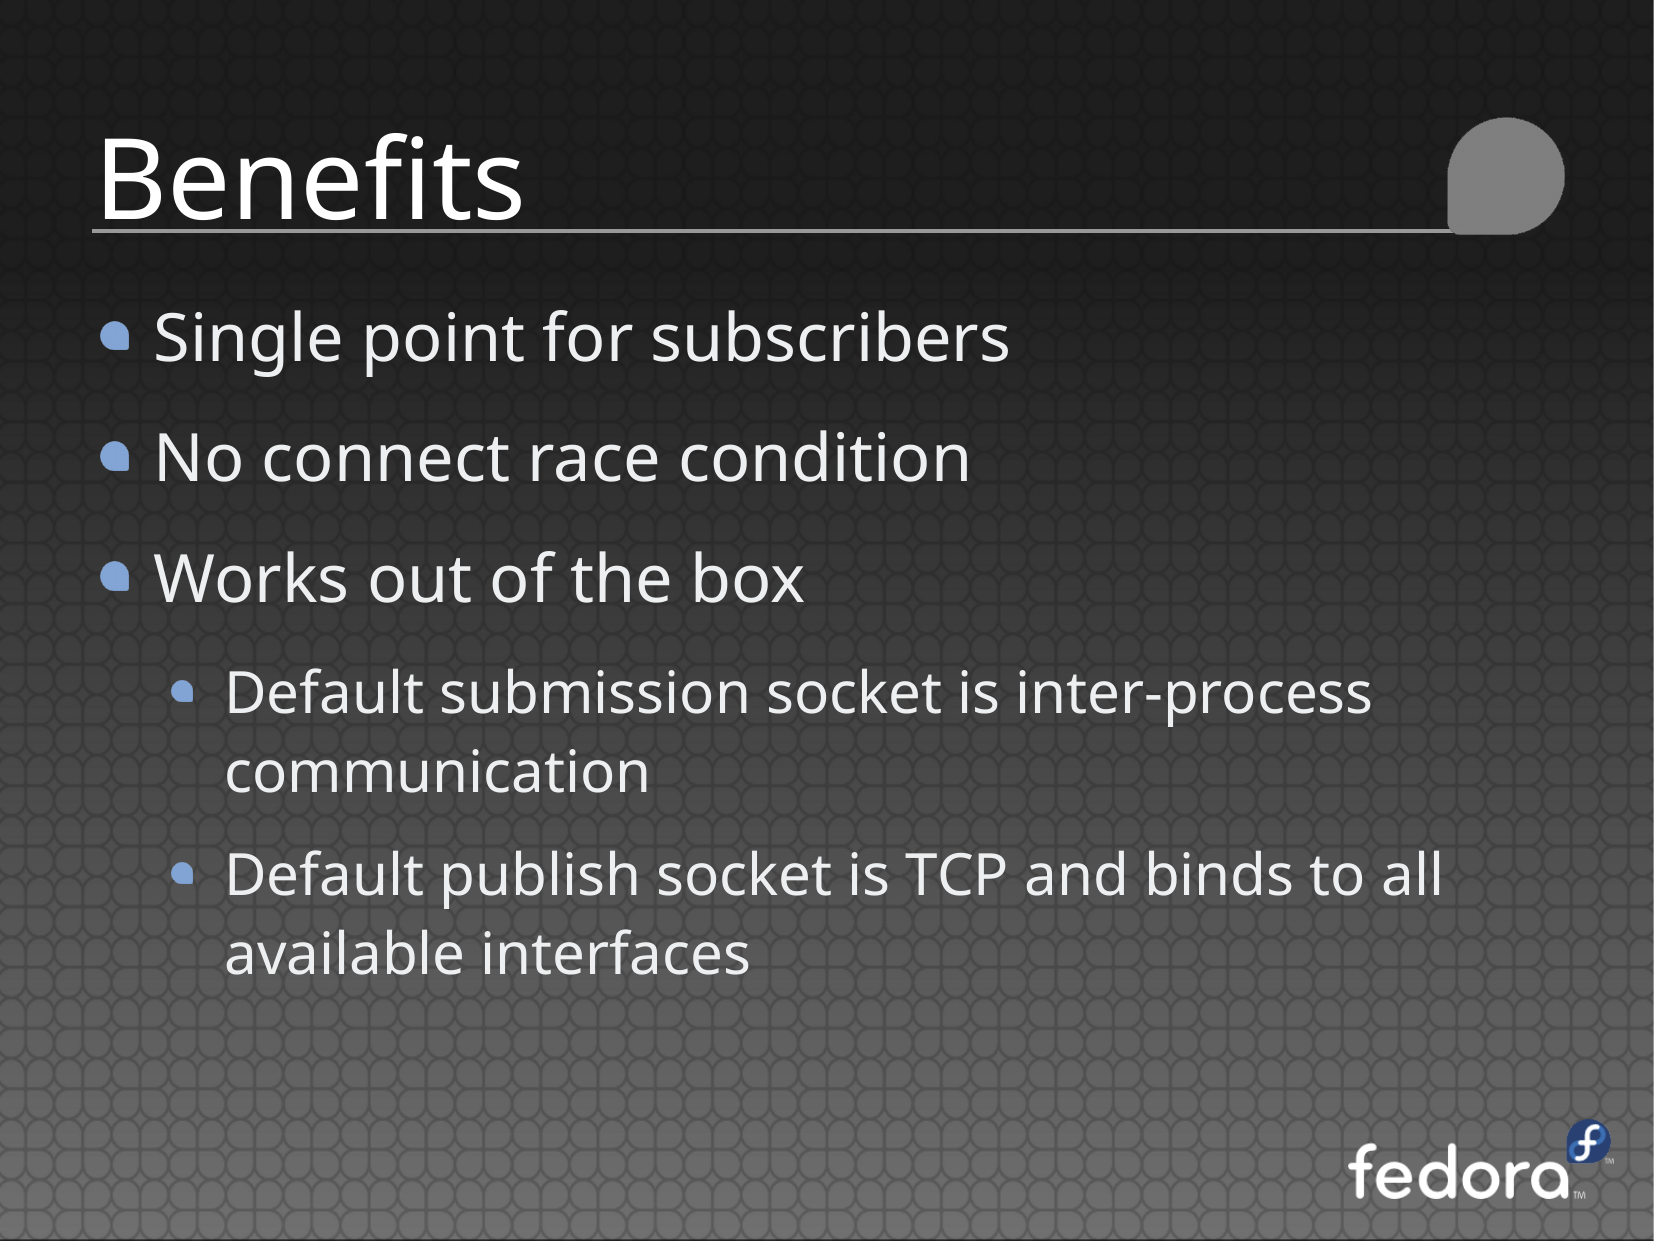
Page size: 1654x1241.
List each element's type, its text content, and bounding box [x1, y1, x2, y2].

list Single point for subscribers No connect race condition Works out of the box Default submission socket is inter-process communication Default publish socket is TCP and binds to all available interfaces [82, 290, 1571, 1094]
title Benefits [94, 100, 1426, 251]
picture [0, 0, 1654, 1241]
